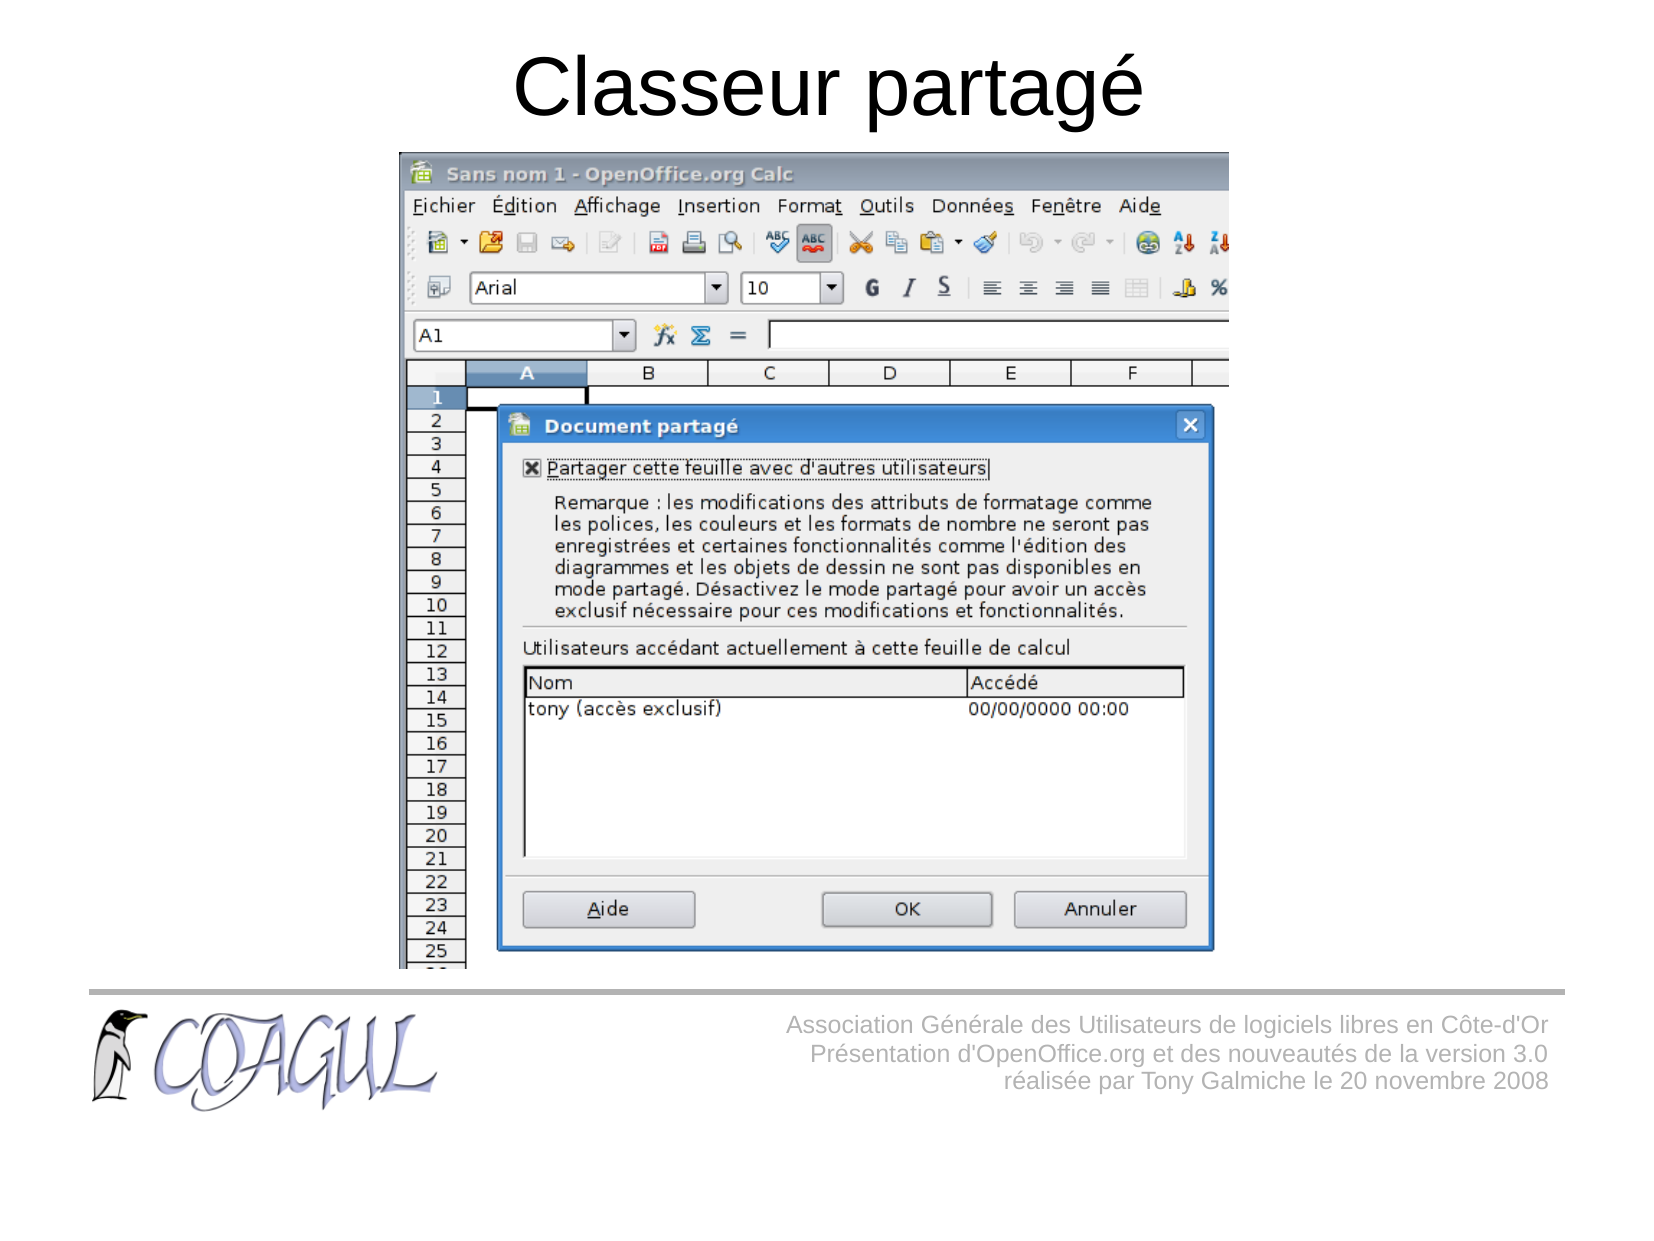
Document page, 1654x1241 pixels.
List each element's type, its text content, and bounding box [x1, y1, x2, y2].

title Classeur partagé [88, 25, 1571, 148]
picture [399, 152, 1229, 969]
picture [88, 1006, 443, 1117]
